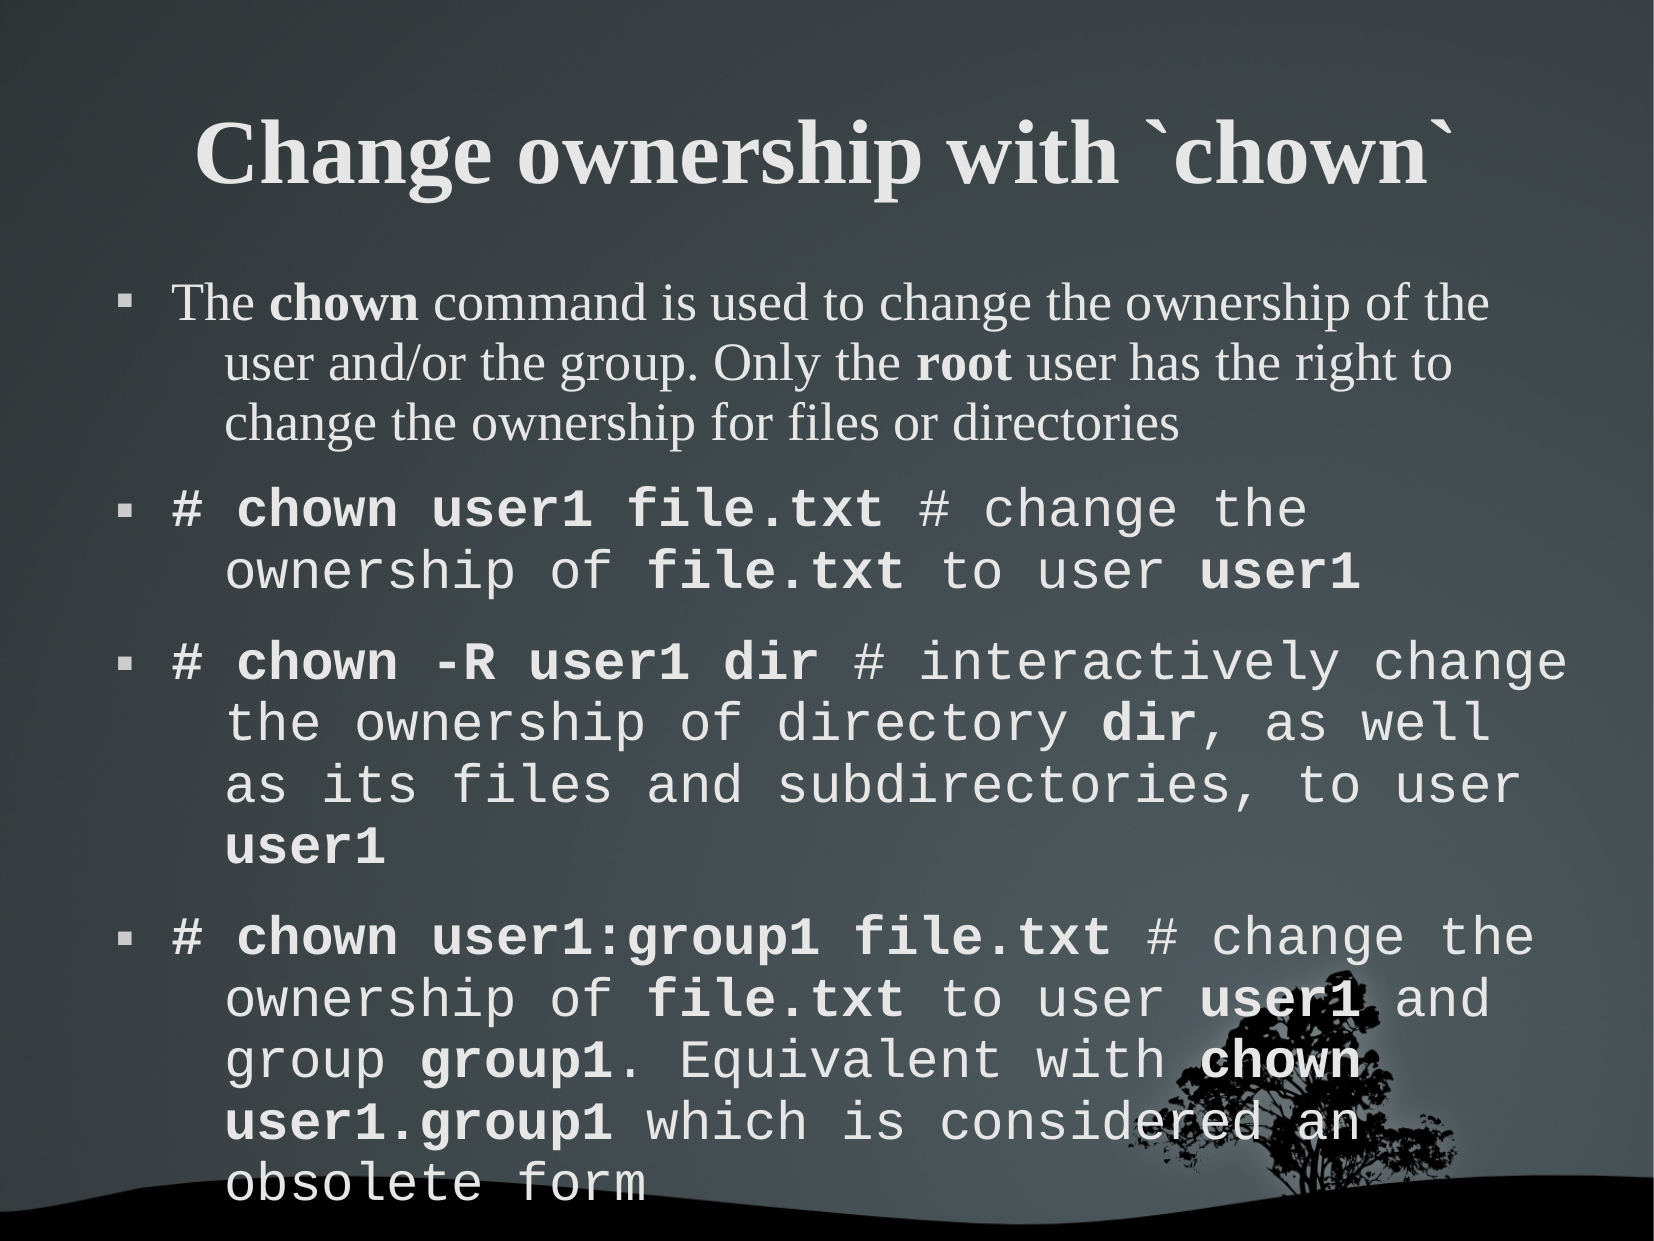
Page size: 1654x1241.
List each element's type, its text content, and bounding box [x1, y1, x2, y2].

picture [0, 0, 1654, 1241]
list The chown command is used to change the ownership of the user and/or the group. Only the root user has the right to change the ownership for files or directories # chown user1 file.txt # change the ownership of file.txt to user user1 # chown -R user1 dir # interactively change the ownership of directory dir, as well as its files and subdirectories, to user user1 # chown user1:group1 file.txt # change the ownership of file.txt to user user1 and group group1. Equivalent with chown user1.group1 which is considered an obsolete form [82, 272, 1571, 1217]
title Change ownership with `chown` [82, 33, 1571, 272]
